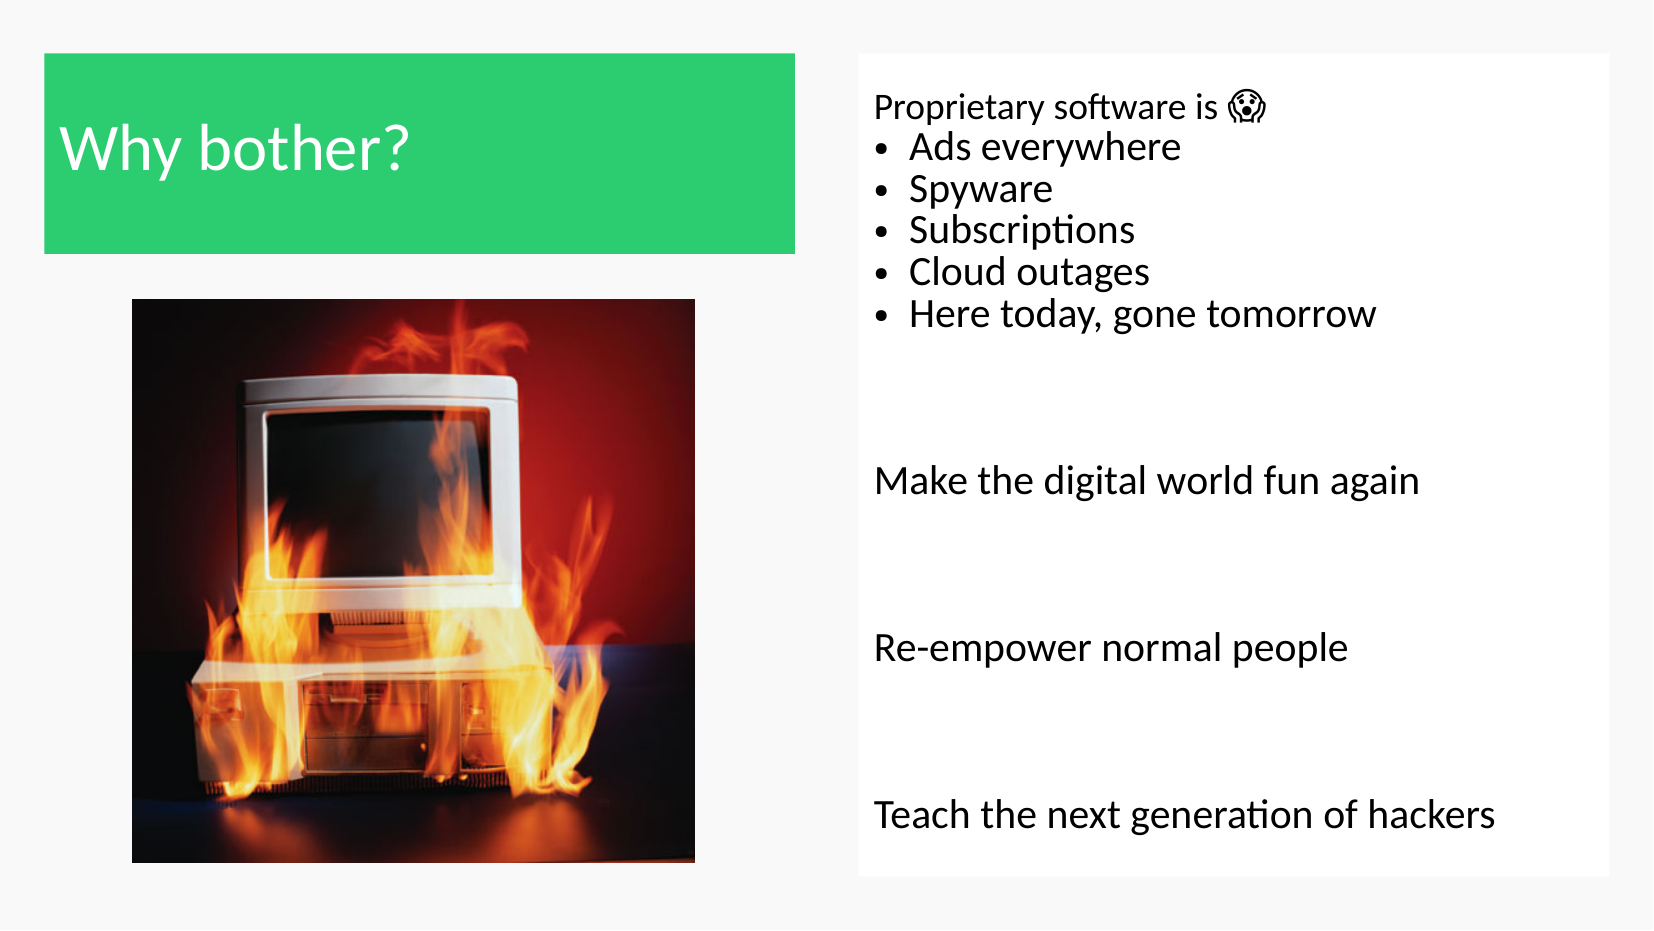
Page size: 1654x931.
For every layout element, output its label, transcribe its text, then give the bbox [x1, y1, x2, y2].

text_box Why bother? [44, 53, 795, 254]
text_box Proprietary software is 😱 Ads everywhere Spyware Subscriptions Cloud outages Here today, gone tomorrow Make the digital world fun again Re-empower normal people Teach the next generation of hackers [858, 53, 1610, 877]
picture [132, 299, 695, 863]
